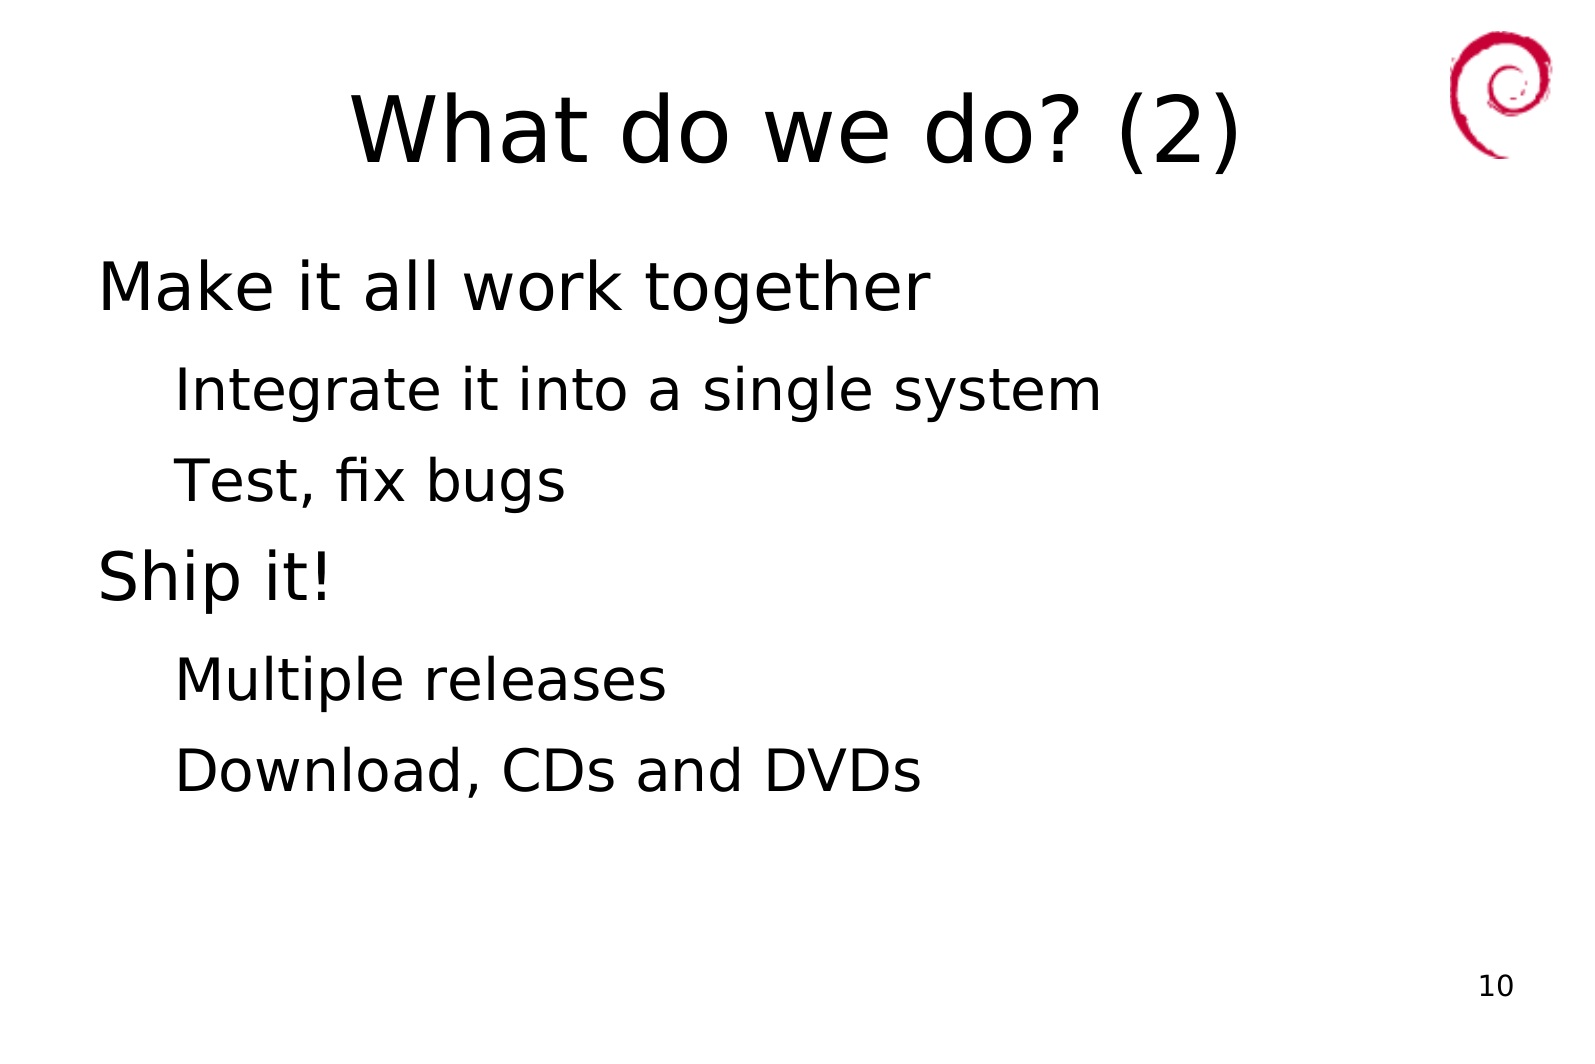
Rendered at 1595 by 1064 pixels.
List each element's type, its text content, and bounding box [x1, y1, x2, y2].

title What do we do? (2) [79, 49, 1515, 213]
picture [1450, 31, 1555, 159]
list Make it all work together Integrate it into a single system Test, fix bugs Ship it! Multiple releases Download, CDs and DVDs [79, 248, 1515, 936]
